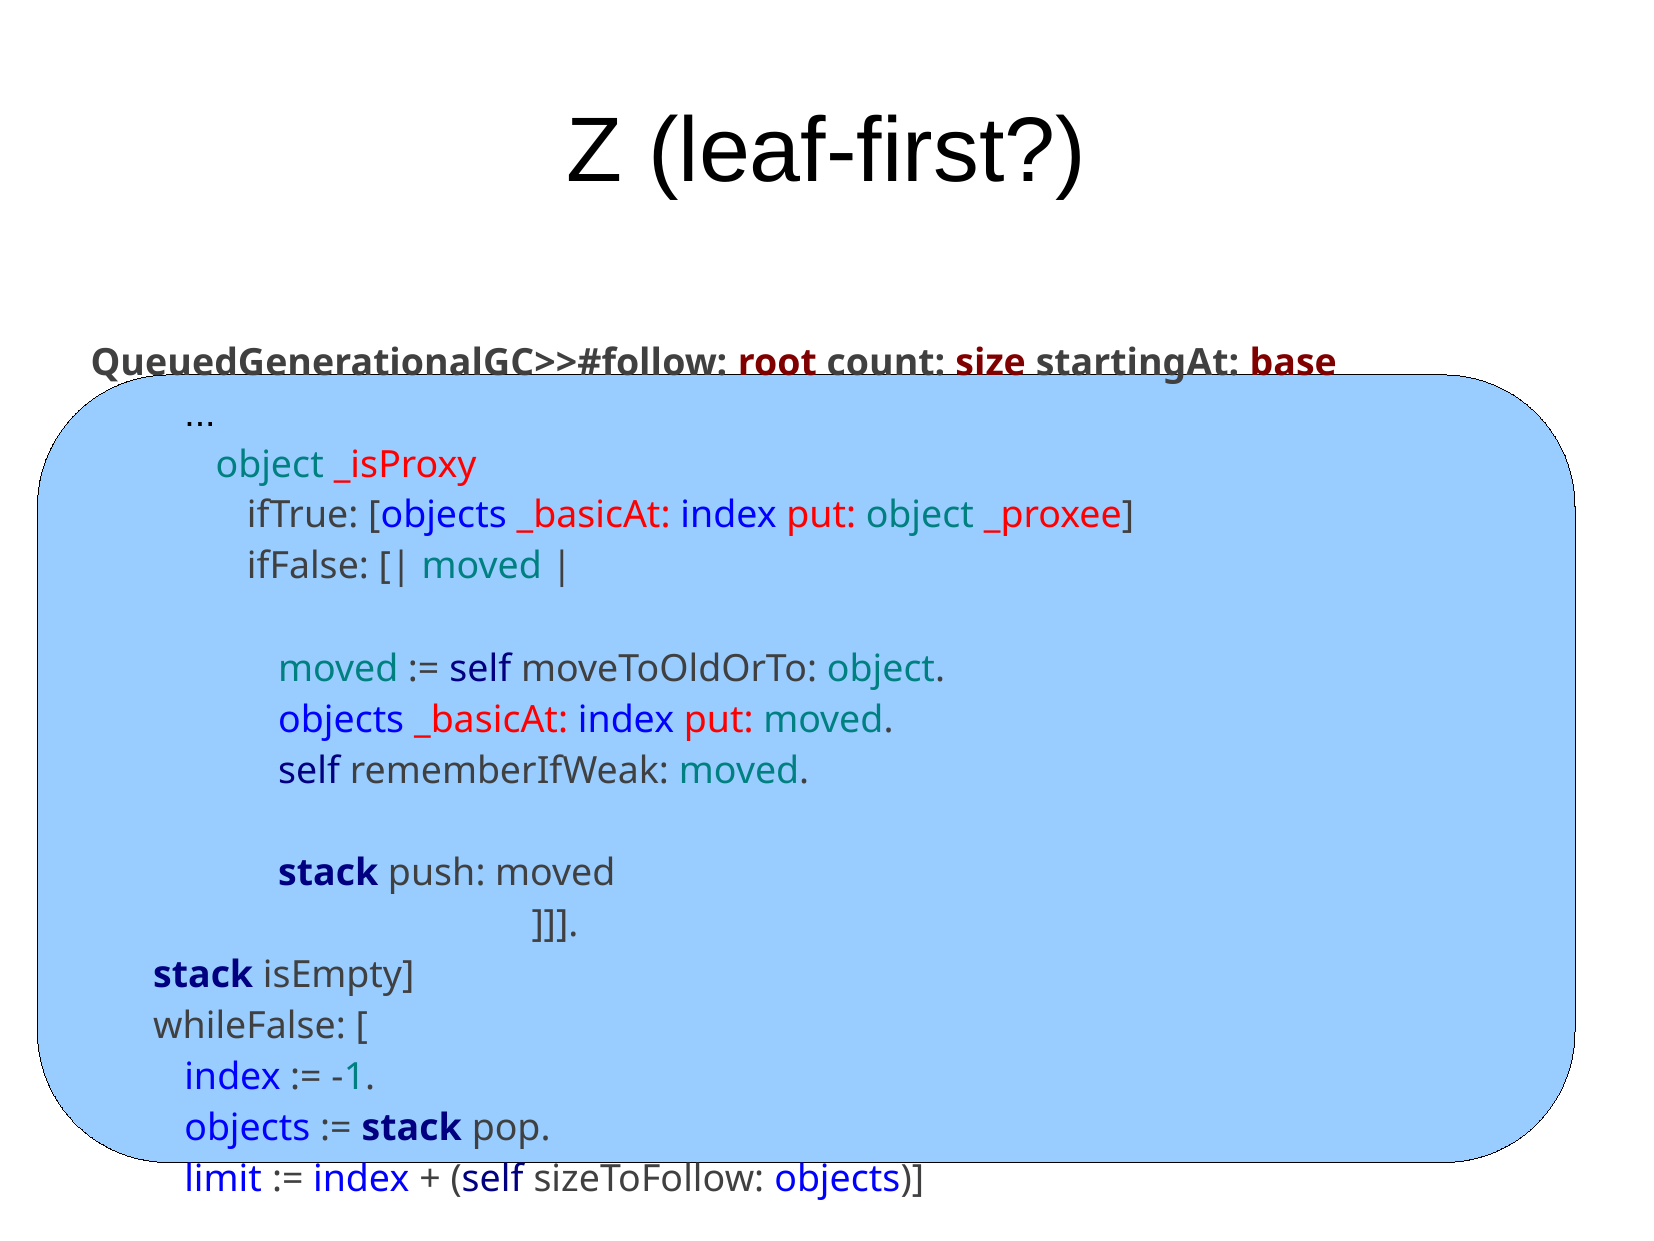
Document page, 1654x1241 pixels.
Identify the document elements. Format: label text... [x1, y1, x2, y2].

text_box QueuedGenerationalGC>>#follow: root count: size startingAt: base ... object _isProxy ifTrue: [objects _basicAt: index put: object _proxee] ifFalse: [| moved | moved := self moveToOldOrTo: object. objects _basicAt: index put: moved. self rememberIfWeak: moved. stack push: moved ]]]. stack isEmpty] whileFalse: [ index := -1. objects := stack pop. limit := index + (self sizeToFollow: objects)] [37, 374, 1576, 1163]
text_box Z (leaf-first?) [143, 91, 1511, 209]
